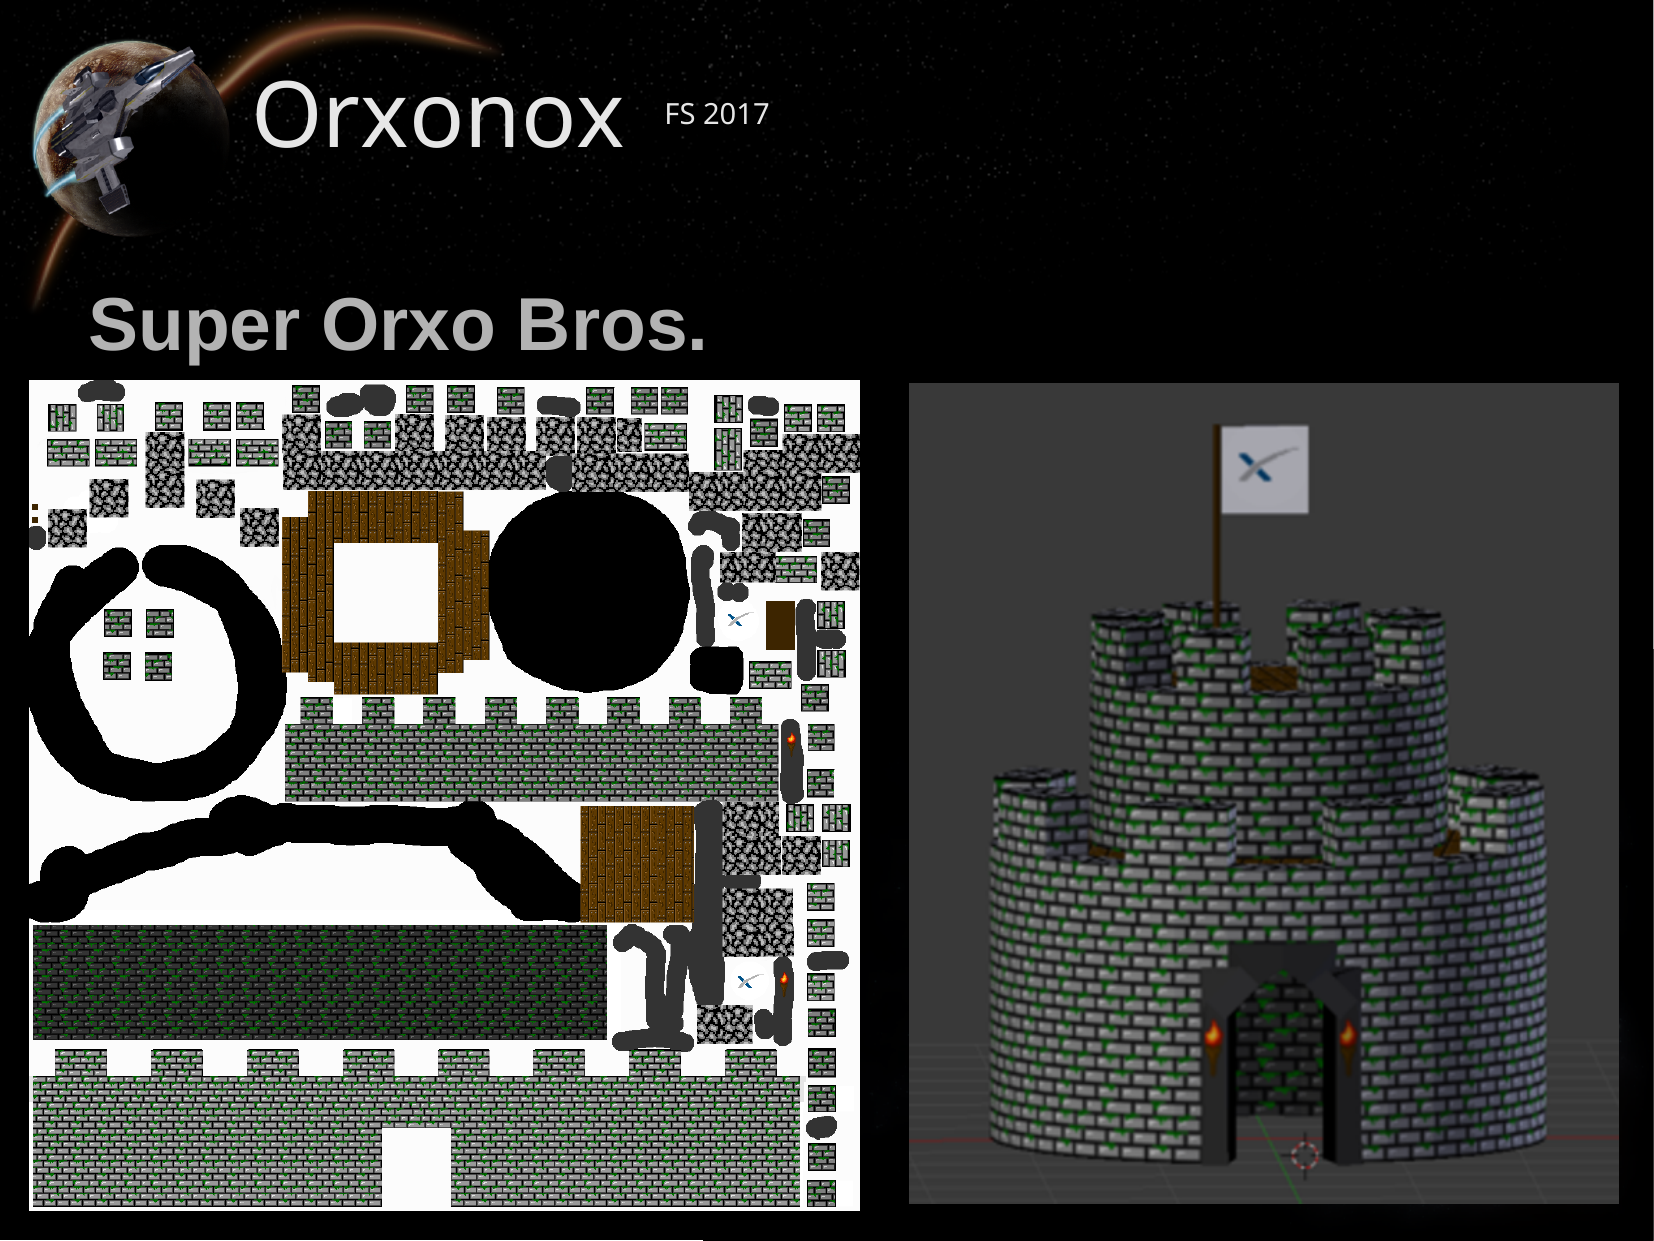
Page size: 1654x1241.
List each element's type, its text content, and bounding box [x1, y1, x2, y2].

title Super Orxo Bros. [88, 273, 1577, 377]
picture [0, 0, 1654, 1241]
